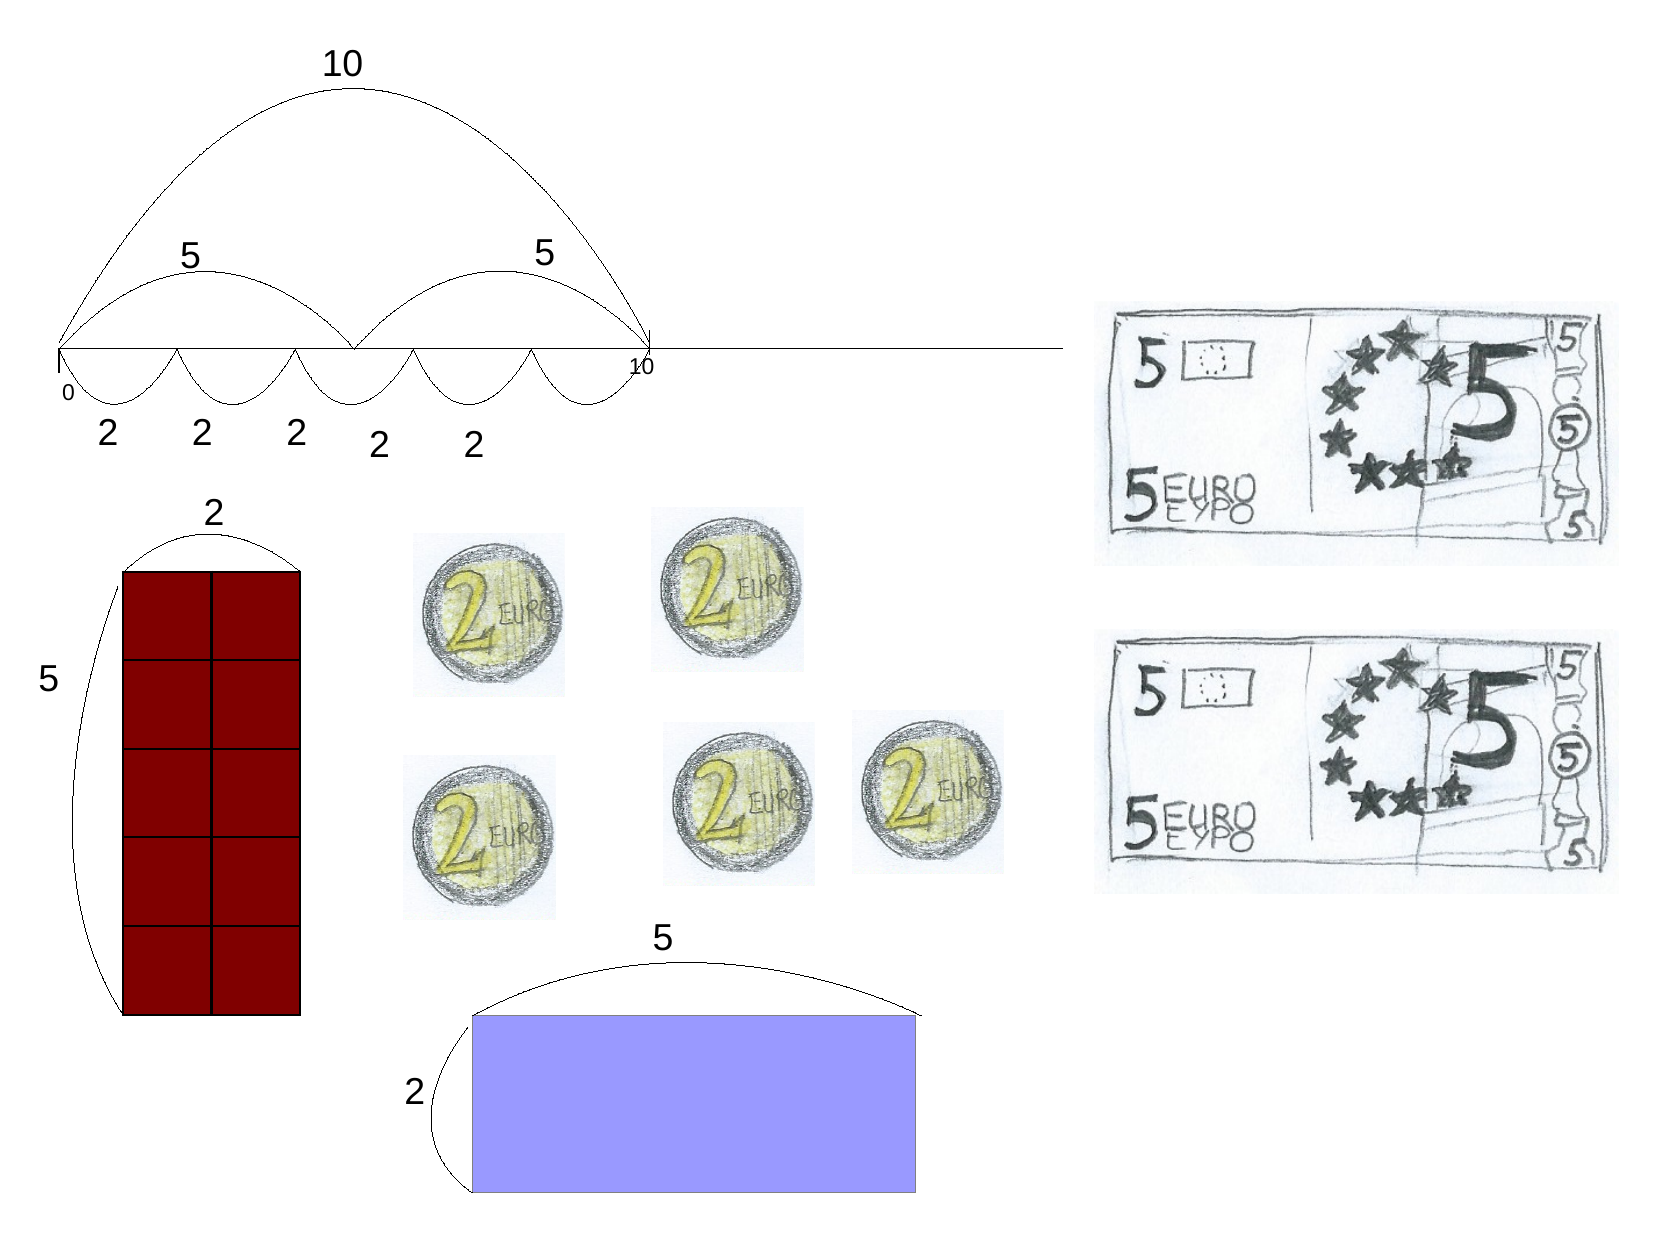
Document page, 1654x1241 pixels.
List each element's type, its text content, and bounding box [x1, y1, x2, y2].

text_box 0 [47, 372, 154, 413]
picture [413, 533, 565, 697]
table_cell [213, 661, 299, 748]
text_box 5 [637, 909, 765, 1024]
text_box [472, 1015, 916, 1193]
table_cell [124, 927, 210, 1014]
text_box 2 [188, 484, 230, 542]
text_box 5 [23, 649, 73, 707]
table_cell [213, 927, 299, 1014]
text_box 2 [271, 404, 343, 462]
text_box 2 [177, 403, 249, 461]
table_cell [213, 838, 299, 925]
picture [663, 722, 815, 886]
picture [1094, 629, 1619, 894]
text_box 10 [614, 346, 697, 387]
text_box 5 [519, 224, 591, 294]
table_header [213, 573, 299, 659]
table_cell [213, 750, 299, 836]
picture [1094, 301, 1619, 566]
picture [403, 755, 556, 920]
table_cell [124, 661, 210, 748]
text_box 2 [389, 1062, 437, 1188]
text_box 2 [448, 415, 520, 473]
text_box 5 [165, 226, 237, 284]
text_box 2 [82, 403, 119, 461]
text_box 10 [307, 35, 414, 93]
text_box 2 [354, 415, 390, 473]
picture [852, 710, 1004, 875]
table_cell [124, 750, 210, 836]
table_header [124, 573, 210, 659]
picture [651, 507, 804, 672]
table_cell [124, 838, 210, 925]
